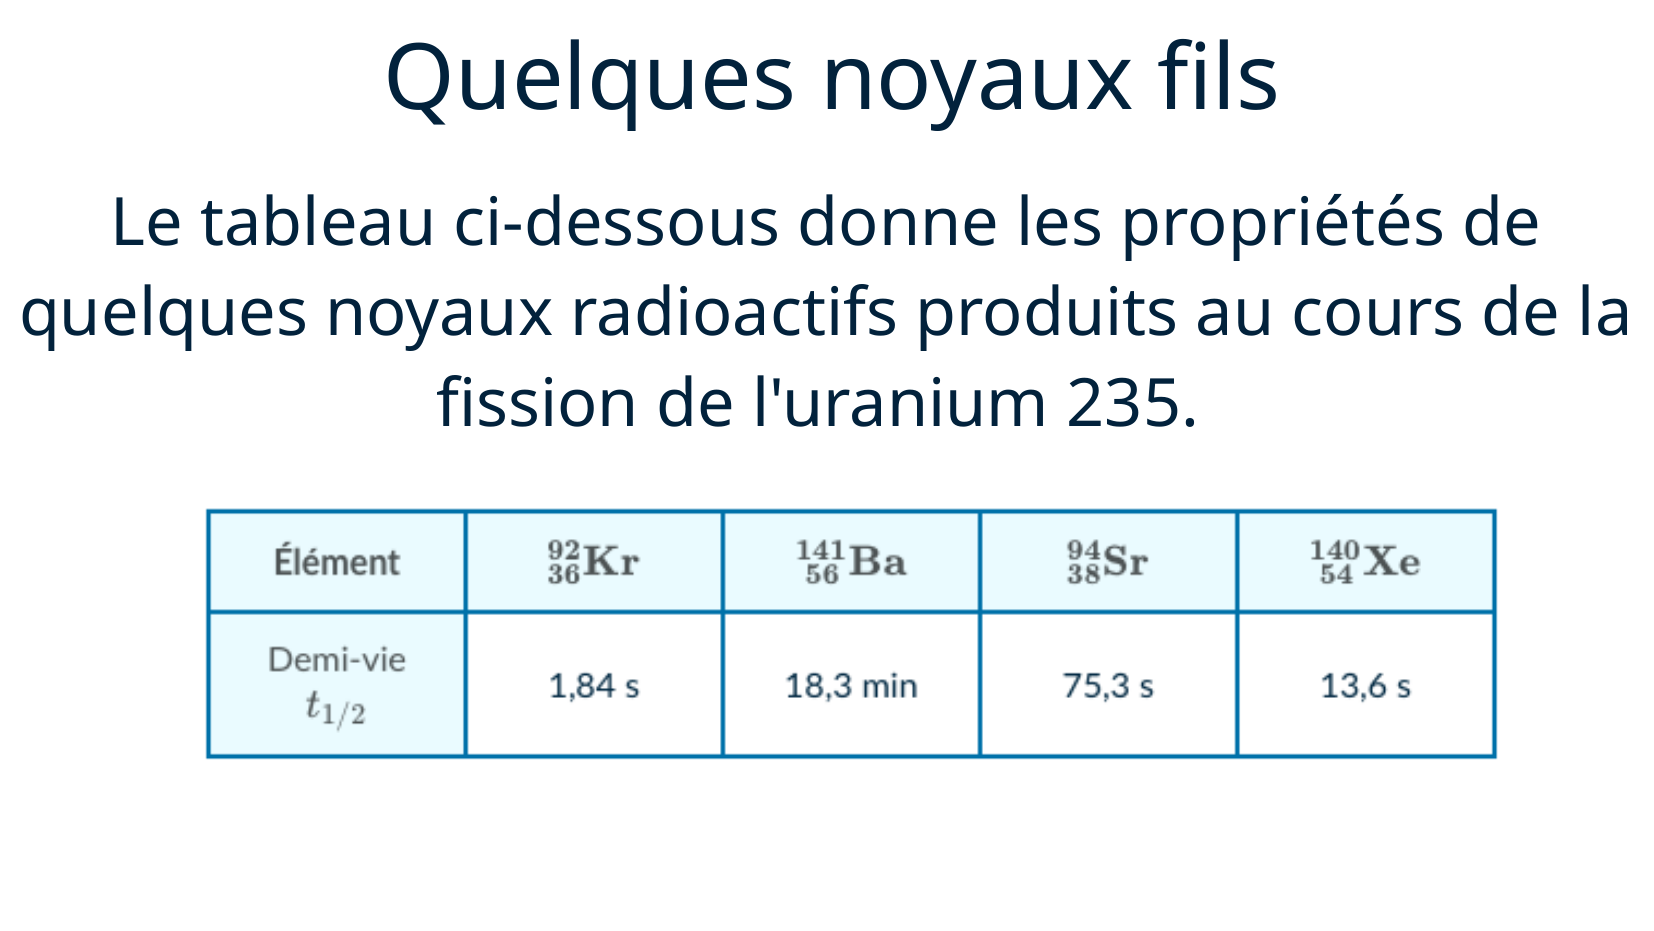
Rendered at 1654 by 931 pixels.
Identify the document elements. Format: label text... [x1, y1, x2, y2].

title Quelques noyaux fils [88, 20, 1577, 128]
title Le tableau ci-dessous donne les propriétés de quelques noyaux radioactifs produits au cours de la fission de l'uranium 235. [0, 177, 1654, 443]
picture [196, 501, 1506, 768]
